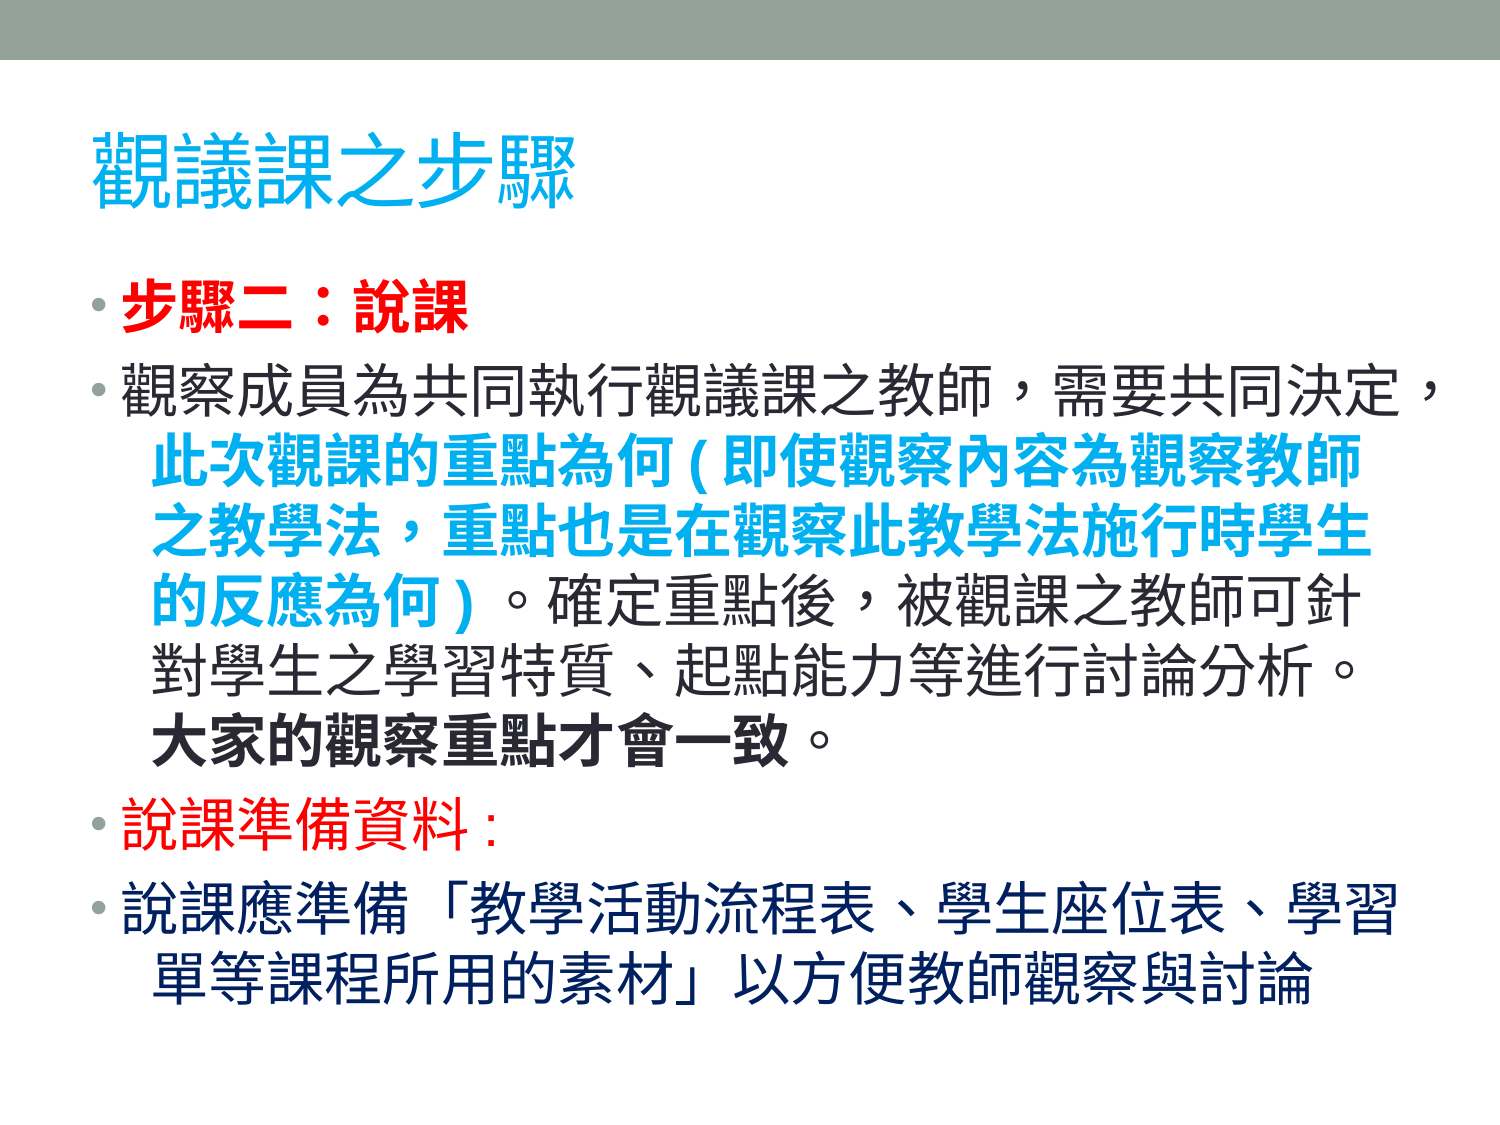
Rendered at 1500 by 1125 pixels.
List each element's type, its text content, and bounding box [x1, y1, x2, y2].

title 觀議課之步驟 [75, 87, 1426, 251]
list 步驟二：說課 觀察成員為共同執行觀議課之教師，需要共同決定，此次觀課的重點為何(即使觀察內容為觀察教師之教學法，重點也是在觀察此教學法施行時學生的反應為何)。確定重點後，被觀課之教師可針對學生之學習特質、起點能力等進行討論分析。大家的觀察重點才會一致。 說課準備資料: 說課應準備「教學活動流程表、學生座位表、學習單等課程所用的素材」以方便教師觀察與討論 [75, 262, 1426, 1063]
